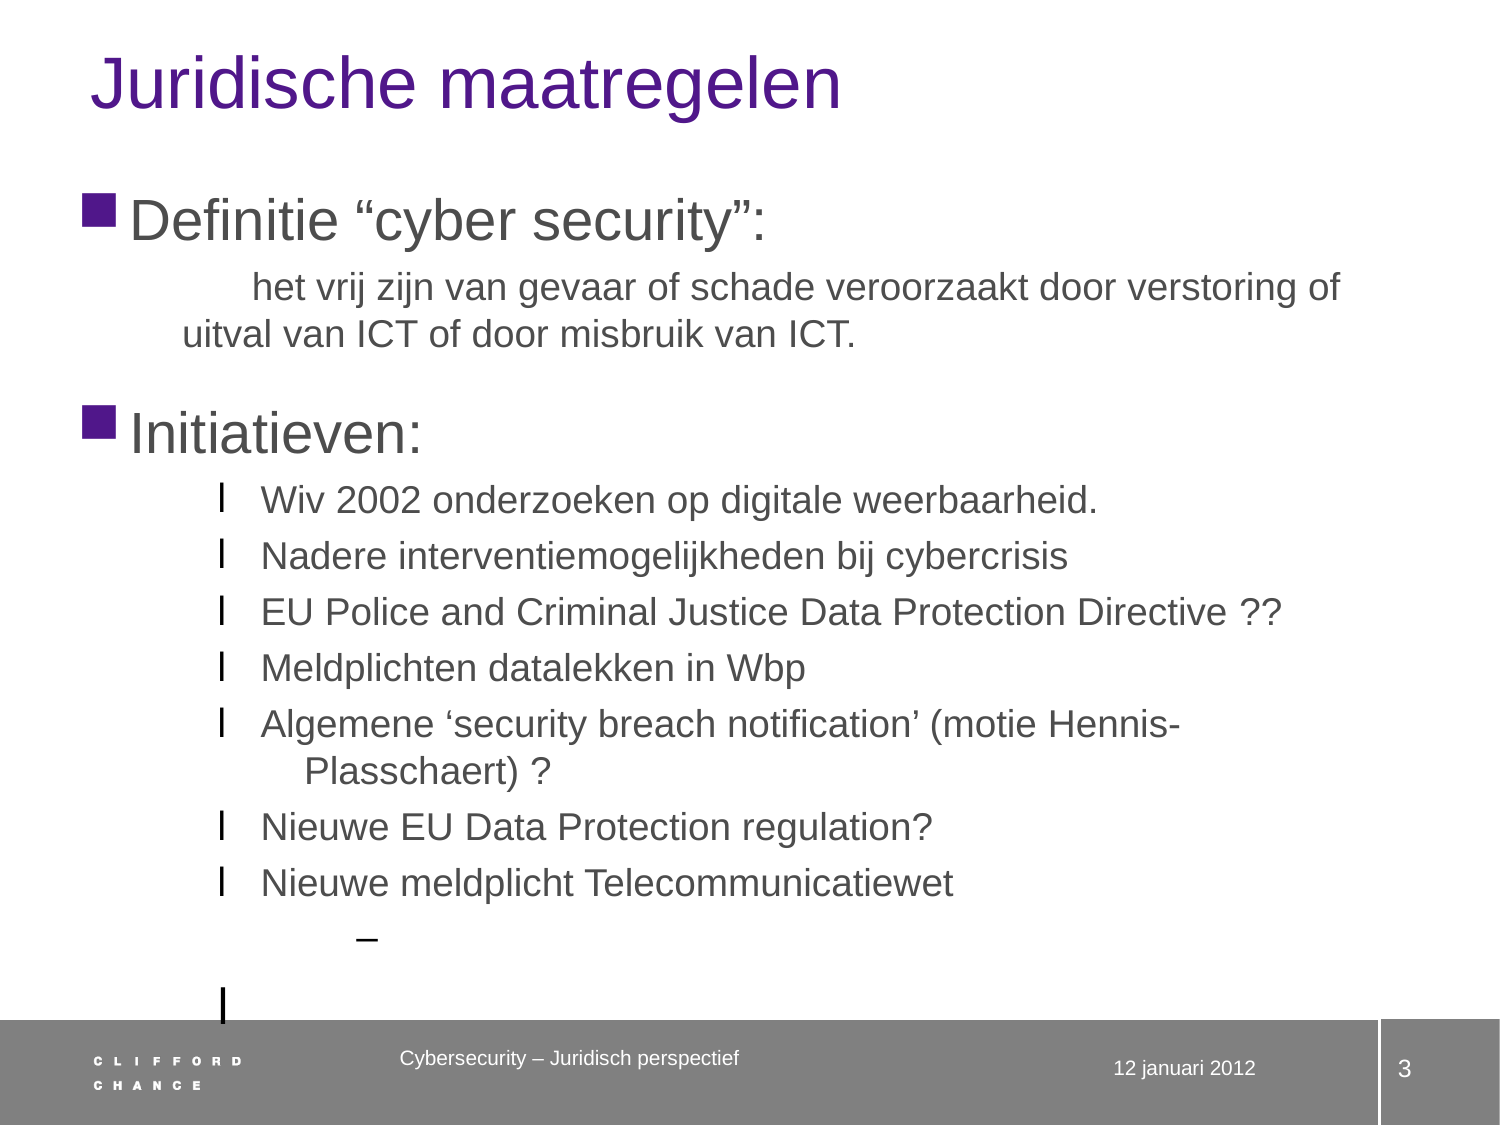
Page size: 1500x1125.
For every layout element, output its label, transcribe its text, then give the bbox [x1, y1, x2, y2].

title Juridische maatregelen [75, 27, 1426, 216]
text_box Cybersecurity – Juridisch perspectief [384, 1037, 1090, 1097]
list Definitie “cyber security”: het vrij zijn van gevaar of schade veroorzaakt door verstoring of uitval van ICT of door misbruik van ICT. Initiatieven: Wiv 2002 onderzoeken op digitale weerbaarheid. Nadere interventiemogelijkheden bij cybercrisis EU Police and Criminal Justice Data Protection Directive ?? Meldplichten datalekken in Wbp Algemene ‘security breach notification’ (motie Hennis-Plasschaert) ? Nieuwe EU Data Protection regulation? Nieuwe meldplicht Telecommunicatiewet [62, 174, 1413, 918]
text_box 3 [1382, 1019, 1473, 1115]
text_box 12 januari 2012 [1098, 1037, 1372, 1098]
